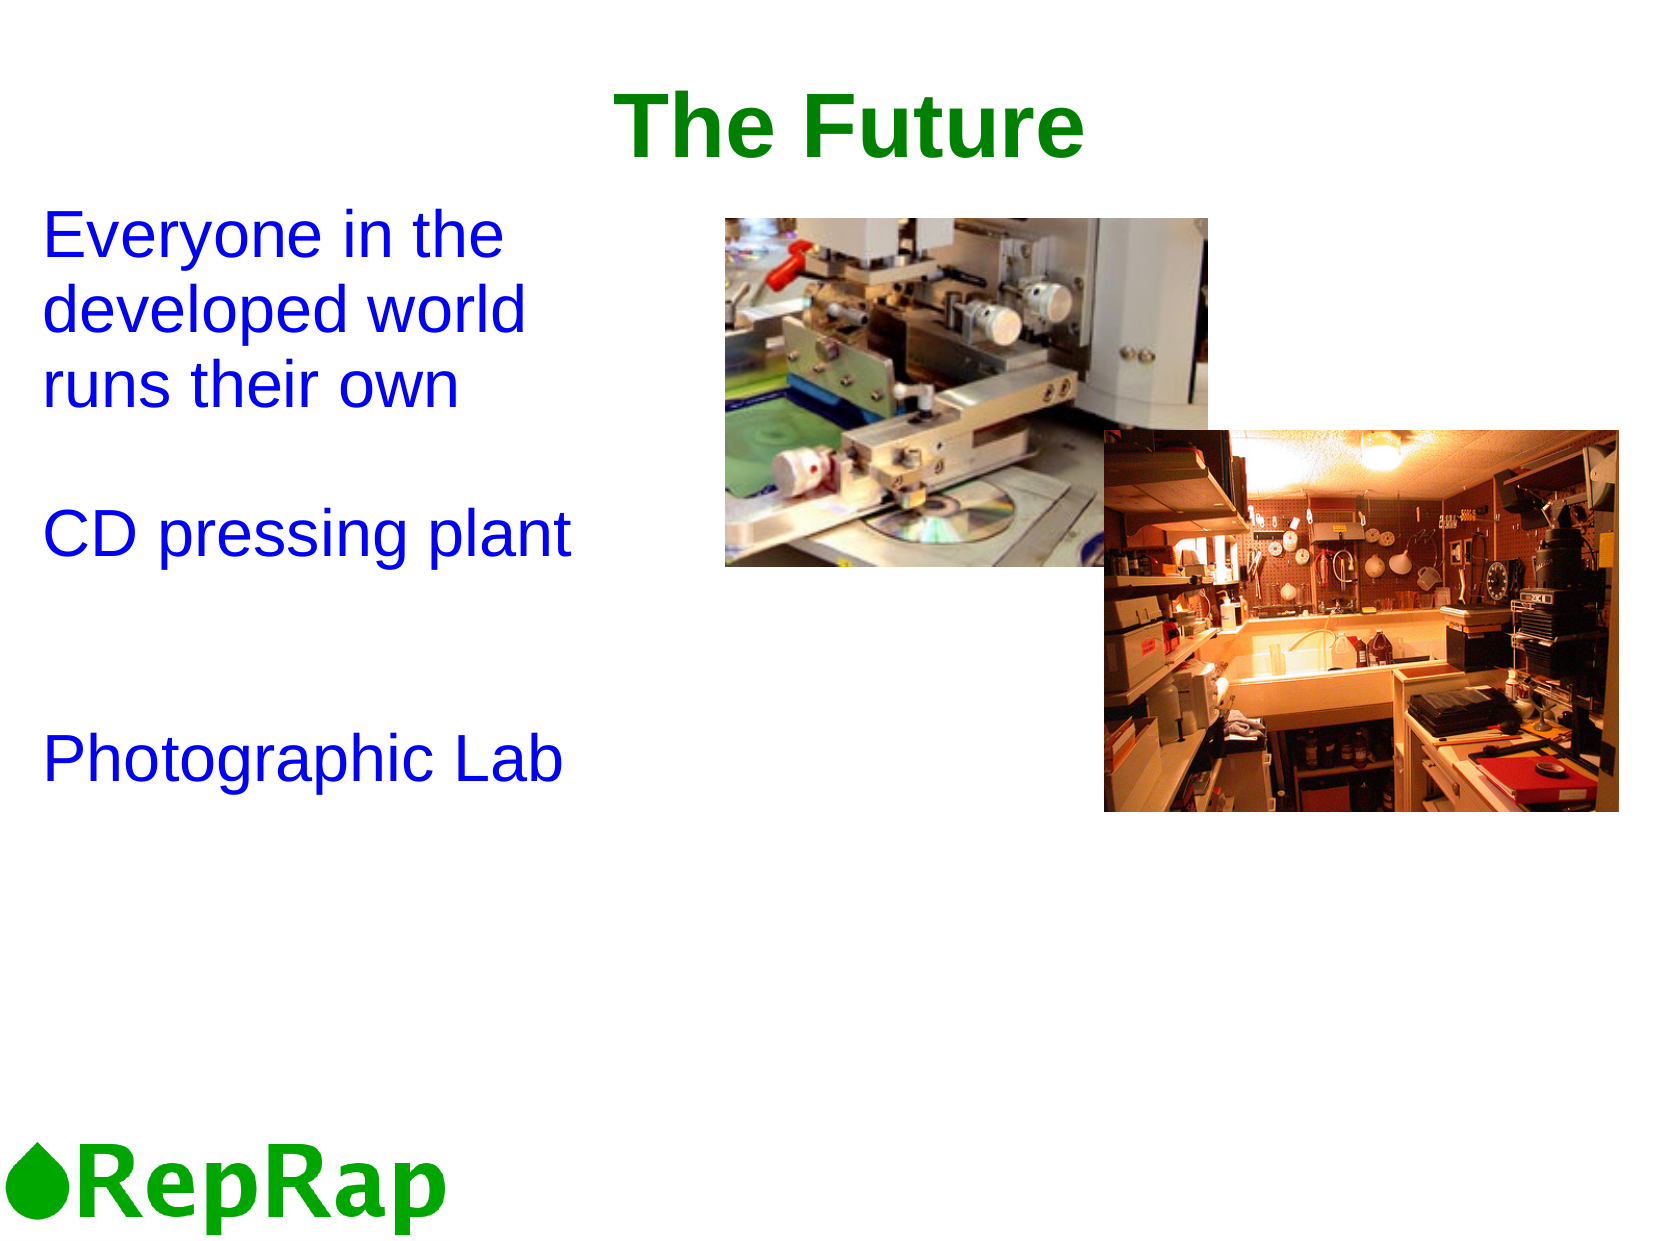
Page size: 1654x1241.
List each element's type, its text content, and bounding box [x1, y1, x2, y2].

title The Future [106, 59, 1595, 296]
picture [0, 1138, 451, 1241]
picture [725, 218, 1619, 812]
text_box Everyone in the developed world runs their own CD pressing plant Photographic Lab [42, 147, 650, 1145]
